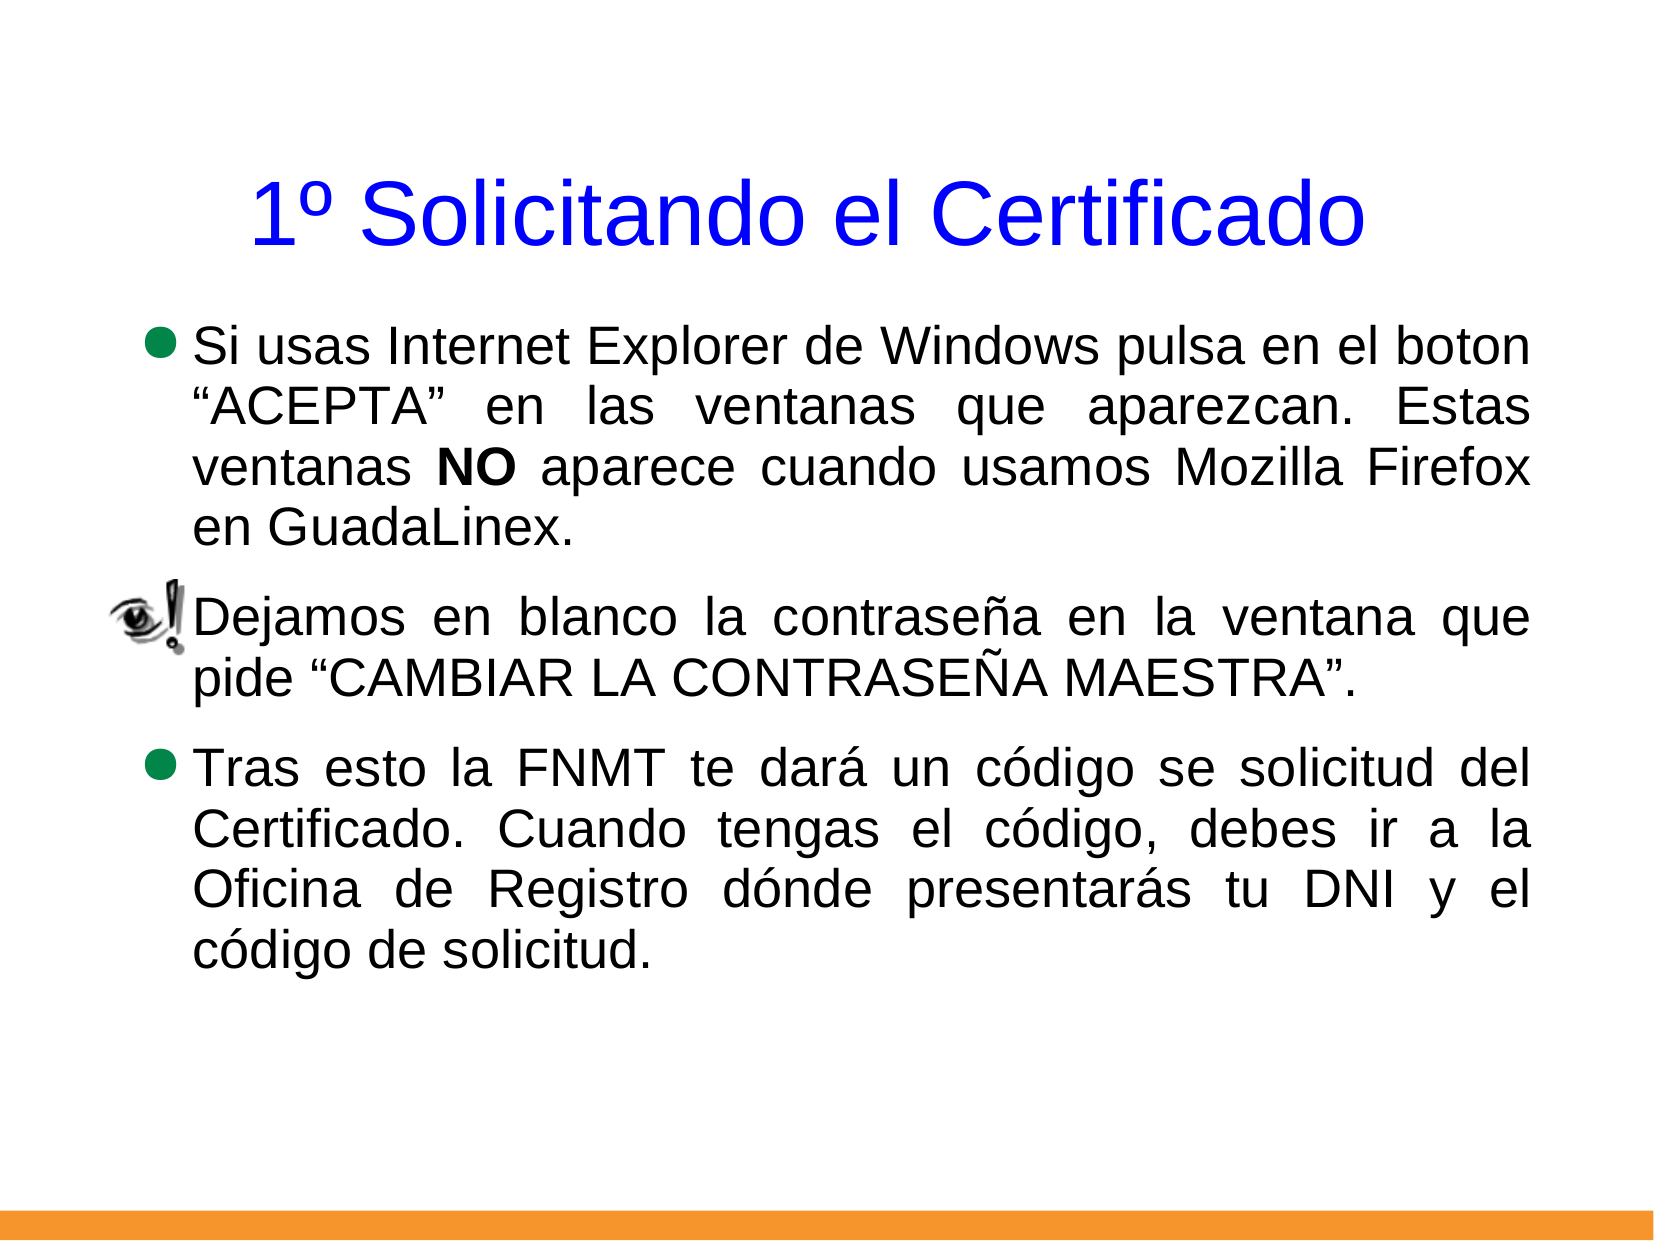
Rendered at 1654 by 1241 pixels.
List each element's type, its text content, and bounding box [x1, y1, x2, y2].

list Si usas Internet Explorer de Windows pulsa en el boton “ACEPTA” en las ventanas que aparezcan. Estas ventanas NO aparece cuando usamos Mozilla Firefox en GuadaLinex. Dejamos en blanco la contraseña en la ventana que pide “CAMBIAR LA CONTRASEÑA MAESTRA”. Tras esto la FNMT te dará un código se solicitud del Certificado. Cuando tengas el código, debes ir a la Oficina de Registro dónde presentarás tu DNI y el código de solicitud. [121, 315, 1534, 1097]
picture [106, 579, 188, 662]
title 1º Solicitando el Certificado [64, 161, 1554, 266]
